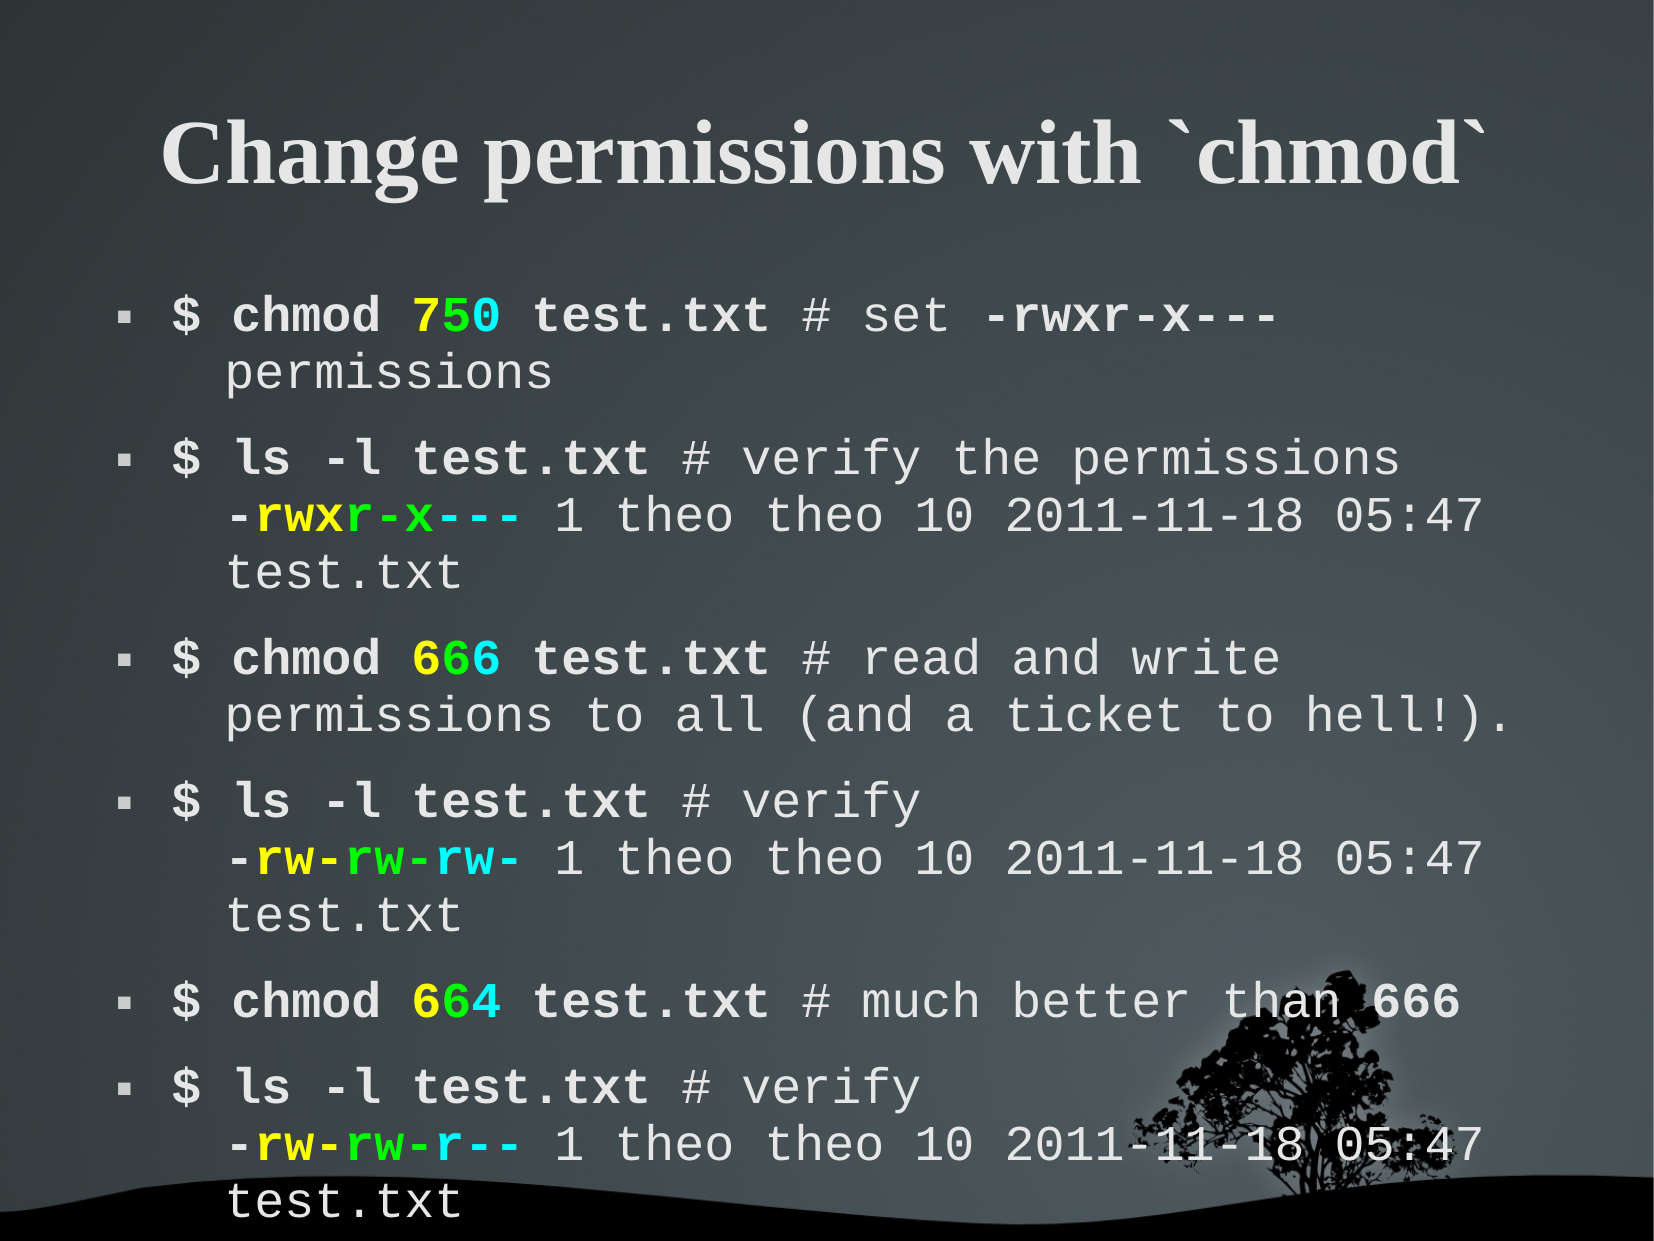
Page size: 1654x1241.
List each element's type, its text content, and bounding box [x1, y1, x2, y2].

picture [0, 0, 1654, 1241]
list $ chmod 750 test.txt # set -rwxr-x--- permissions $ ls -l test.txt # verify the permissions -rwxr-x--- 1 theo theo 10 2011-11-18 05:47 test.txt $ chmod 666 test.txt # read and write permissions to all (and a ticket to hell!). $ ls -l test.txt # verify -rw-rw-rw- 1 theo theο 10 2011-11-18 05:47 test.txt $ chmod 664 test.txt # much better than 666 $ ls -l test.txt # verify -rw-rw-r-- 1 theo theο 10 2011-11-18 05:47 test.txt [82, 290, 1571, 1109]
title Change permissions with `chmod` [82, 49, 1571, 257]
